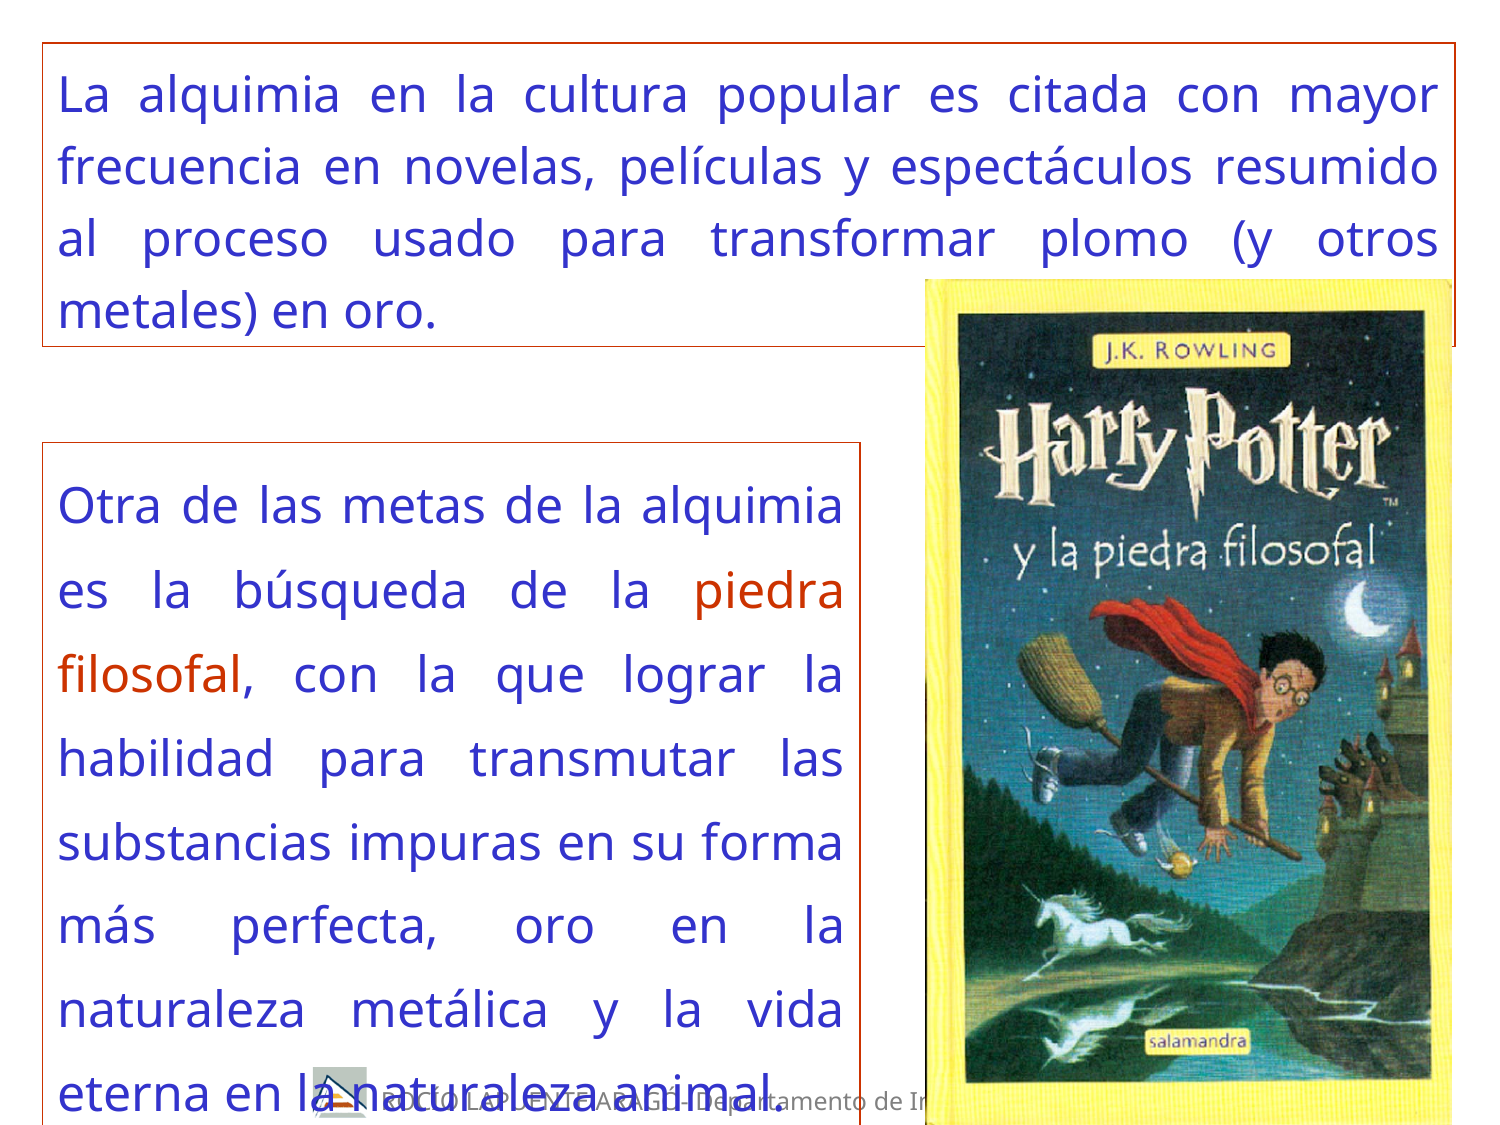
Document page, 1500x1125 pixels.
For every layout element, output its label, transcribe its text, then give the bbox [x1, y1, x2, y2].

picture [925, 279, 1452, 1125]
text_box La alquimia en la cultura popular es citada con mayor frecuencia en novelas, películas y espectáculos resumido al proceso usado para transformar plomo (y otros metales) en oro. [42, 43, 1455, 347]
text_box Otra de las metas de la alquimia es la búsqueda de la piedra filosofal, con la que lograr la habilidad para transmutar las substancias impuras en su forma más perfecta, oro en la naturaleza metálica y la vida eterna en la naturaleza animal. [42, 442, 860, 1125]
